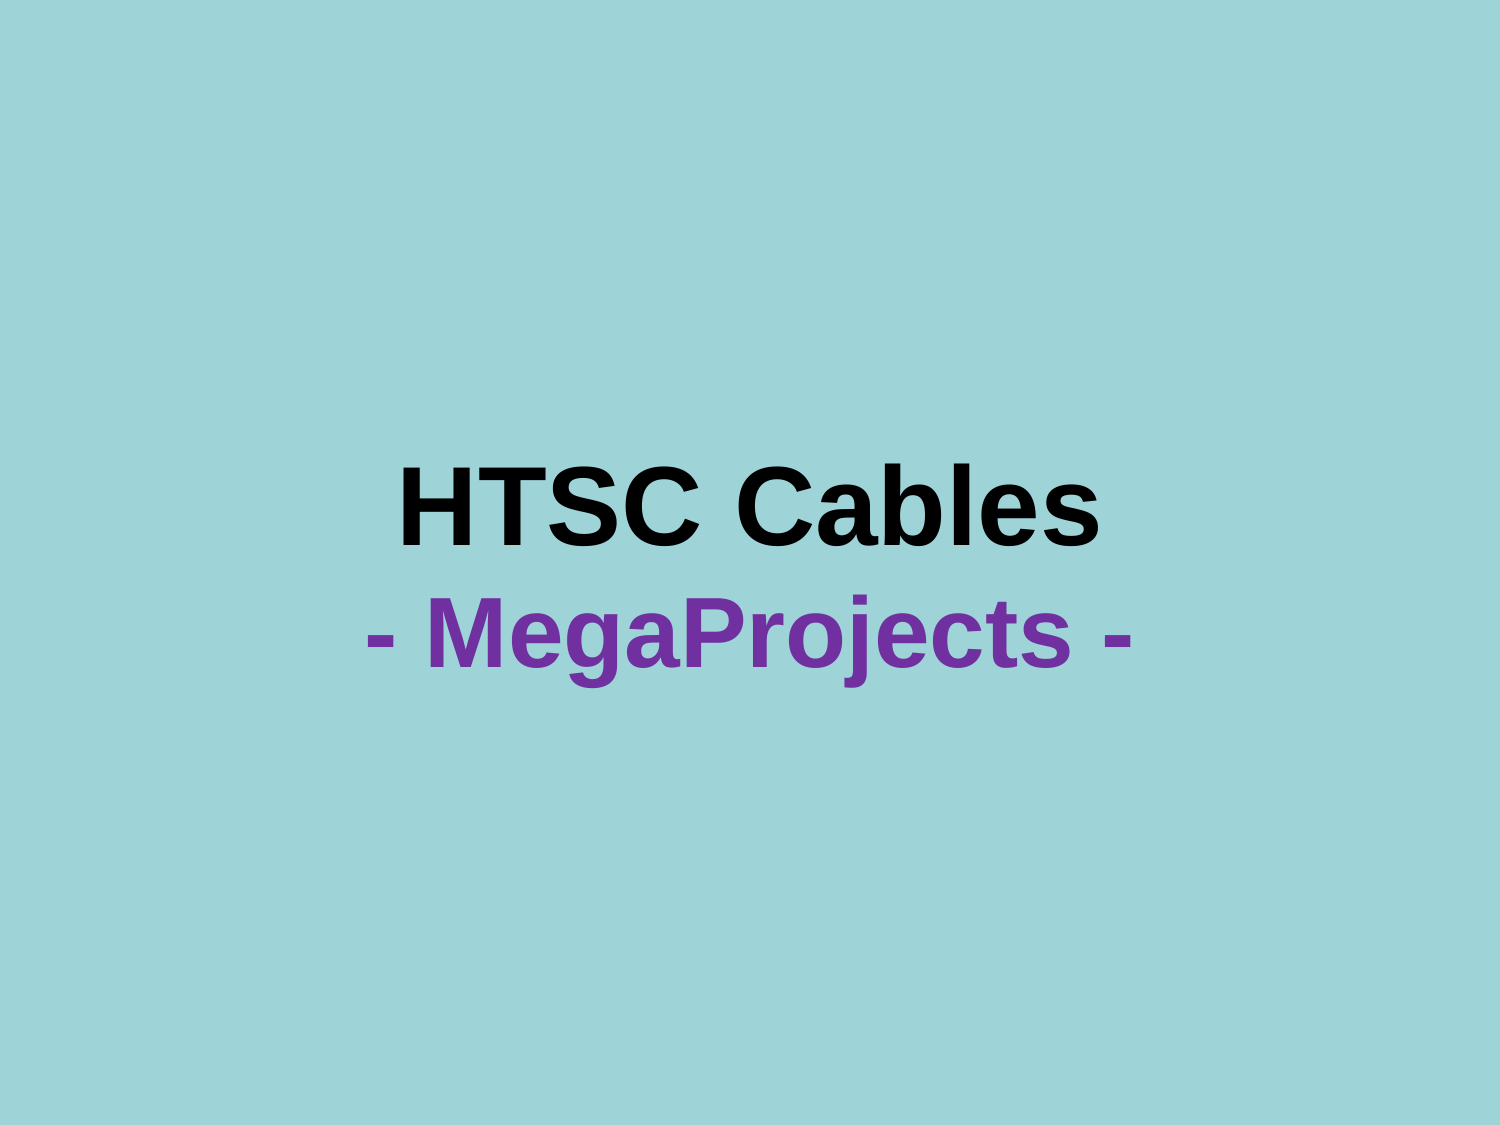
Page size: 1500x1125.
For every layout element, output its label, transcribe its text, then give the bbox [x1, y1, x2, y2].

text_box HTSC Cables - MegaProjects - [174, 425, 1326, 696]
